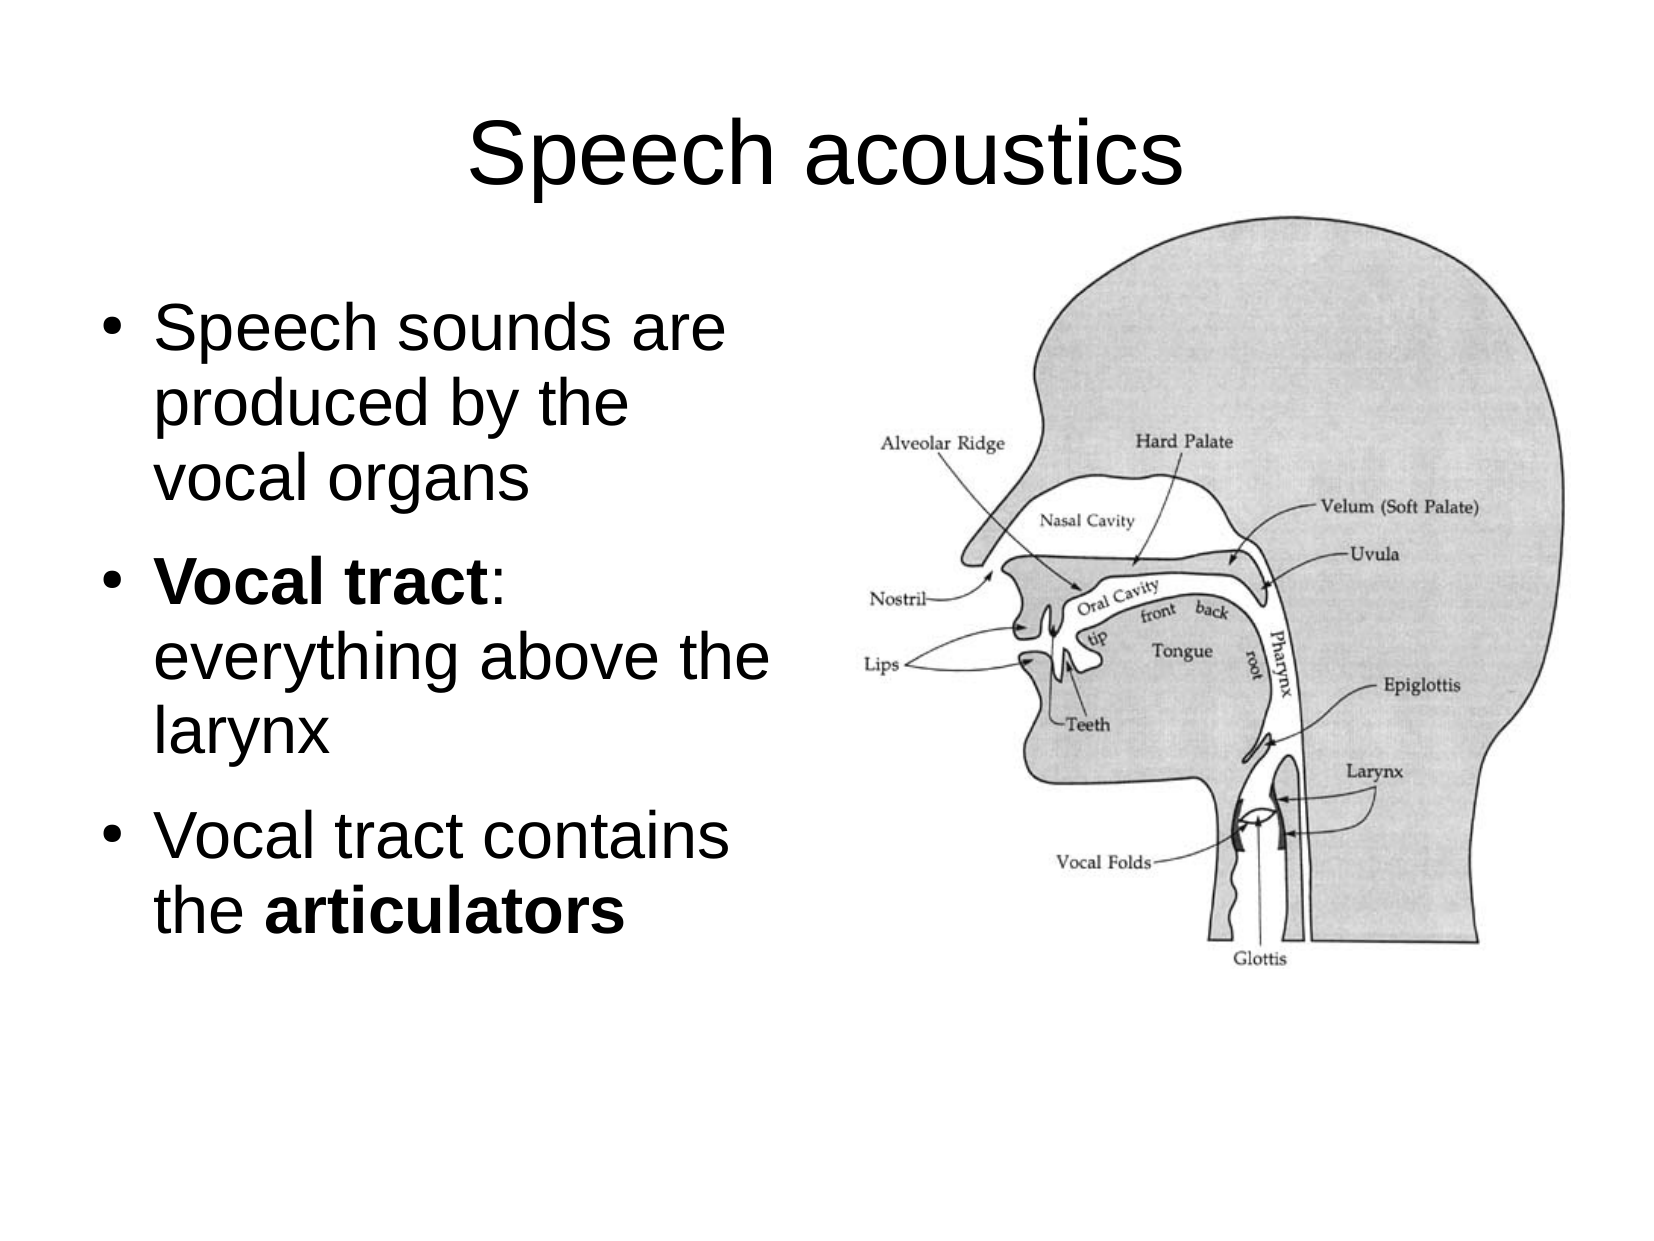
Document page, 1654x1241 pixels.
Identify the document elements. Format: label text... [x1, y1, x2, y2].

picture [855, 210, 1571, 969]
title Speech acoustics [82, 49, 1571, 257]
list Speech sounds are produced by the vocal organs Vocal tract: everything above the larynx Vocal tract contains the articulators [82, 290, 804, 1010]
